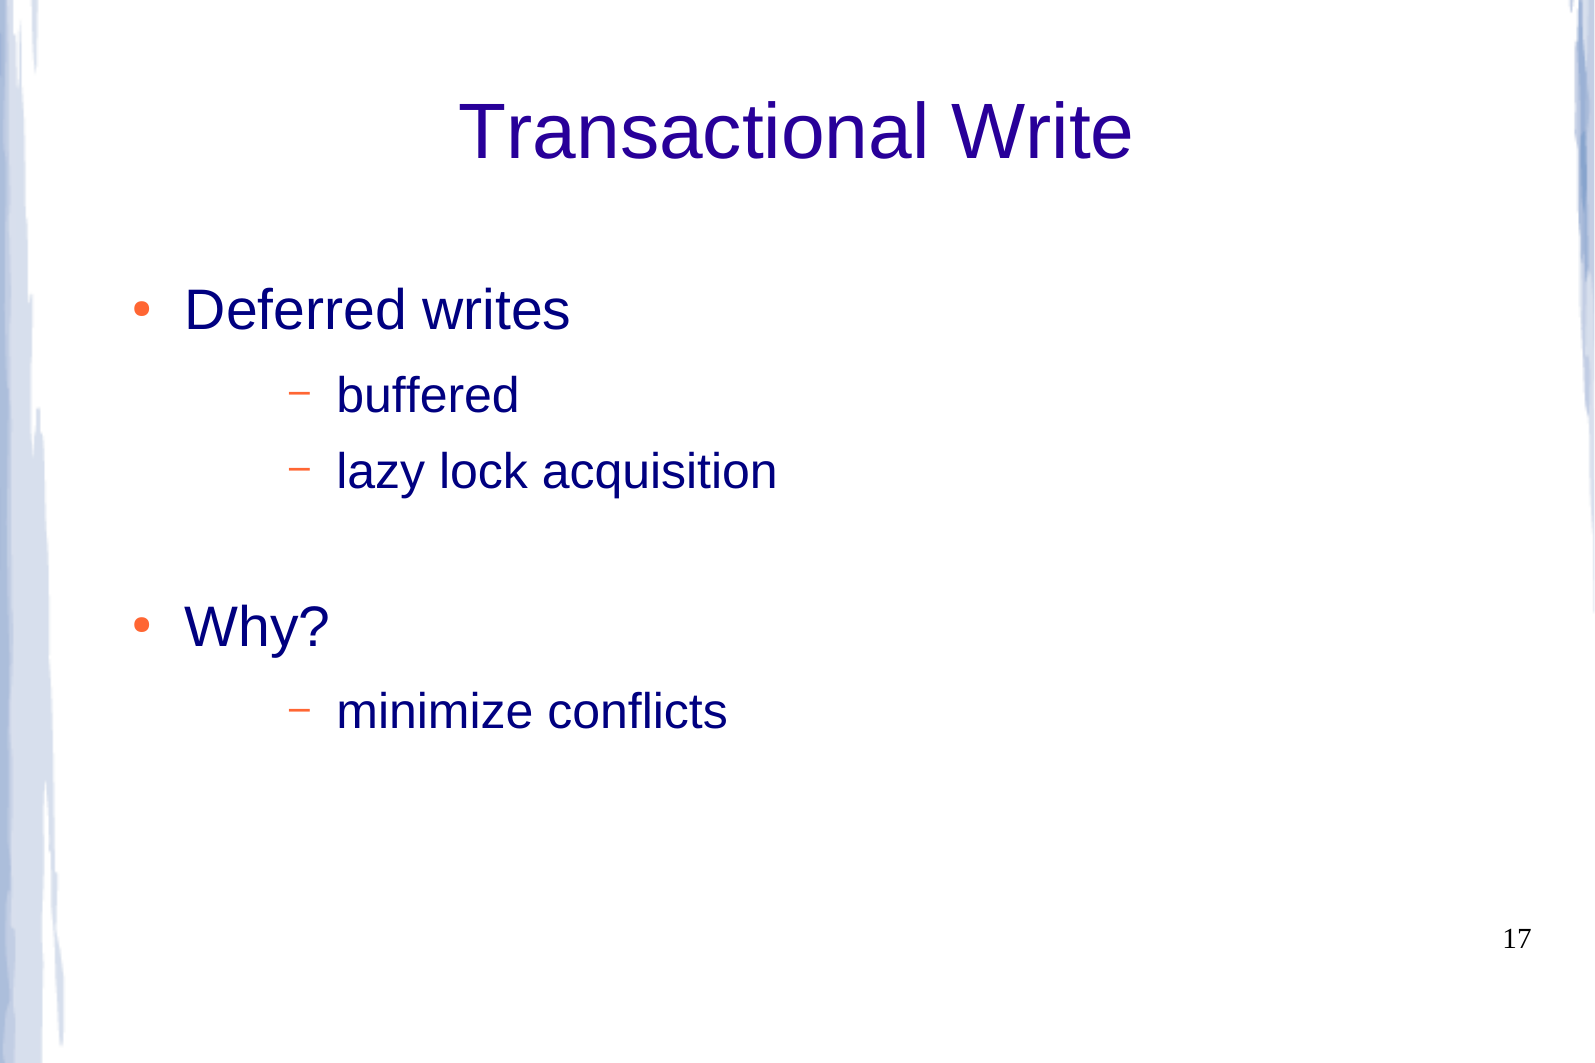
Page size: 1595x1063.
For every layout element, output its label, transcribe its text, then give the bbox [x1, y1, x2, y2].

picture [0, 0, 1595, 1063]
title Transactional Write [79, 42, 1515, 220]
list Deferred writes buffered lazy lock acquisition Why? minimize conflicts [113, 278, 1515, 1030]
